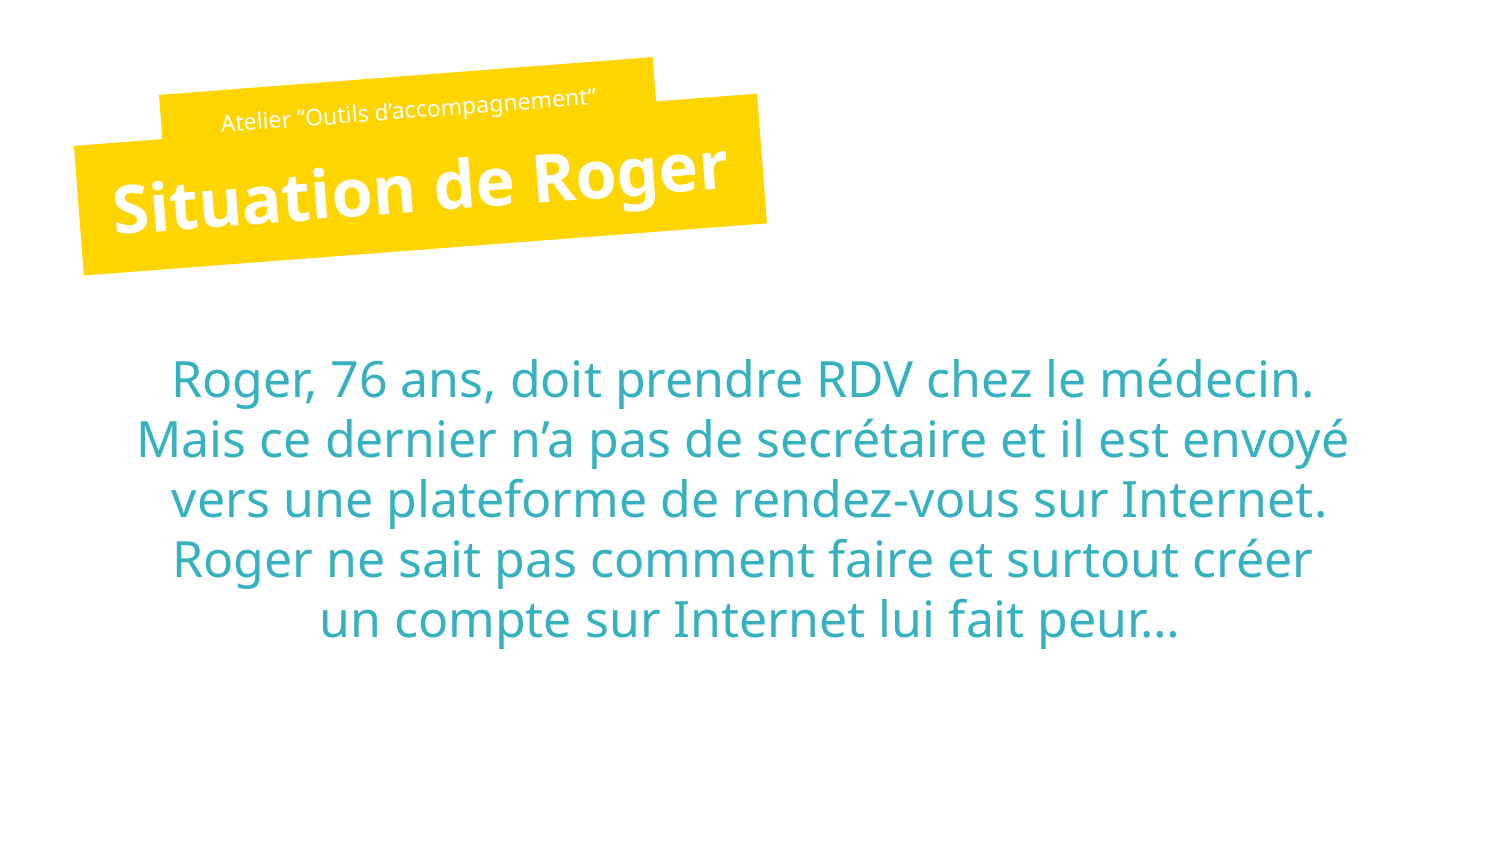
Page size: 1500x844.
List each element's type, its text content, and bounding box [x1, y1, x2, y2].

text_box Situation de Roger [73, 93, 767, 276]
text_box Atelier “Outils d’accompagnement” [159, 57, 658, 161]
text_box Roger, 76 ans, doit prendre RDV chez le médecin. Mais ce dernier n’a pas de secrétaire et il est envoyé vers une plateforme de rendez-vous sur Internet. Roger ne sait pas comment faire et surtout créer un compte sur Internet lui fait peur… [0, 150, 1500, 844]
